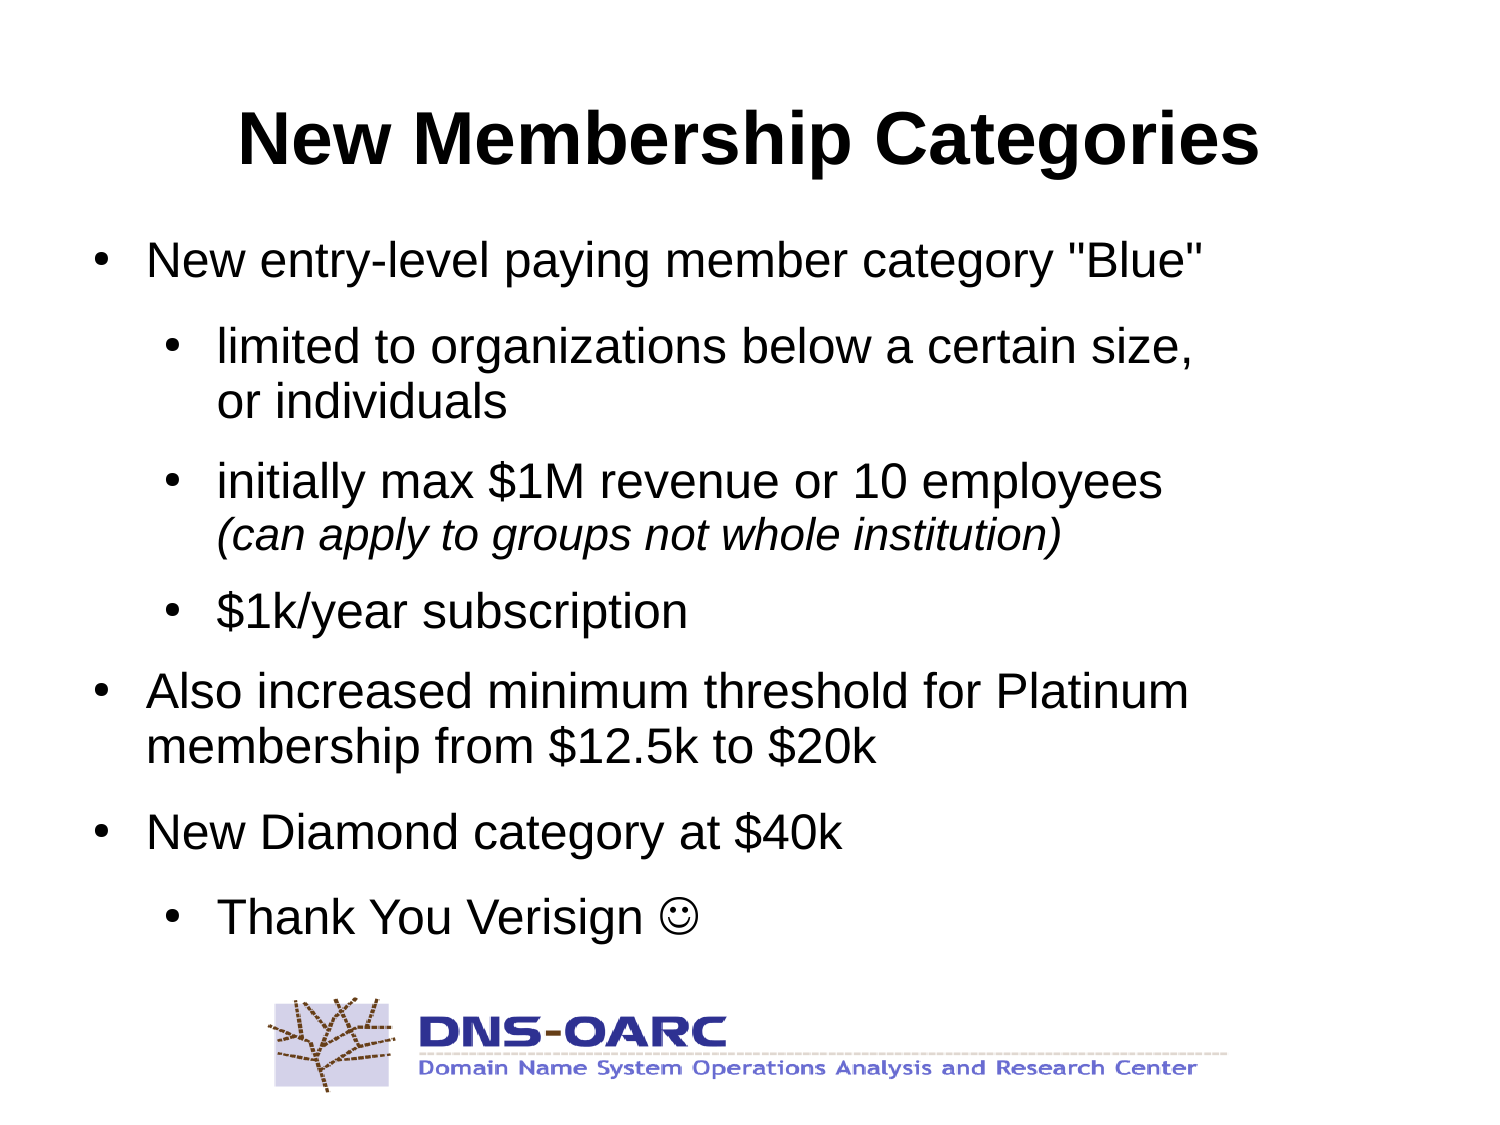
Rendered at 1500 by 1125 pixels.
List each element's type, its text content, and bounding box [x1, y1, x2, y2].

title New Membership Categories [75, 44, 1425, 232]
list New entry-level paying member category "Blue" limited to organizations below a certain size, or individuals initially max $1M revenue or 10 employees (can apply to groups not whole institution) $1k/year subscription Also increased minimum threshold for Platinum membership from $12.5k to $20k New Diamond category at $40k Thank You Verisign ☺ [75, 232, 1425, 916]
picture [214, 991, 1259, 1099]
